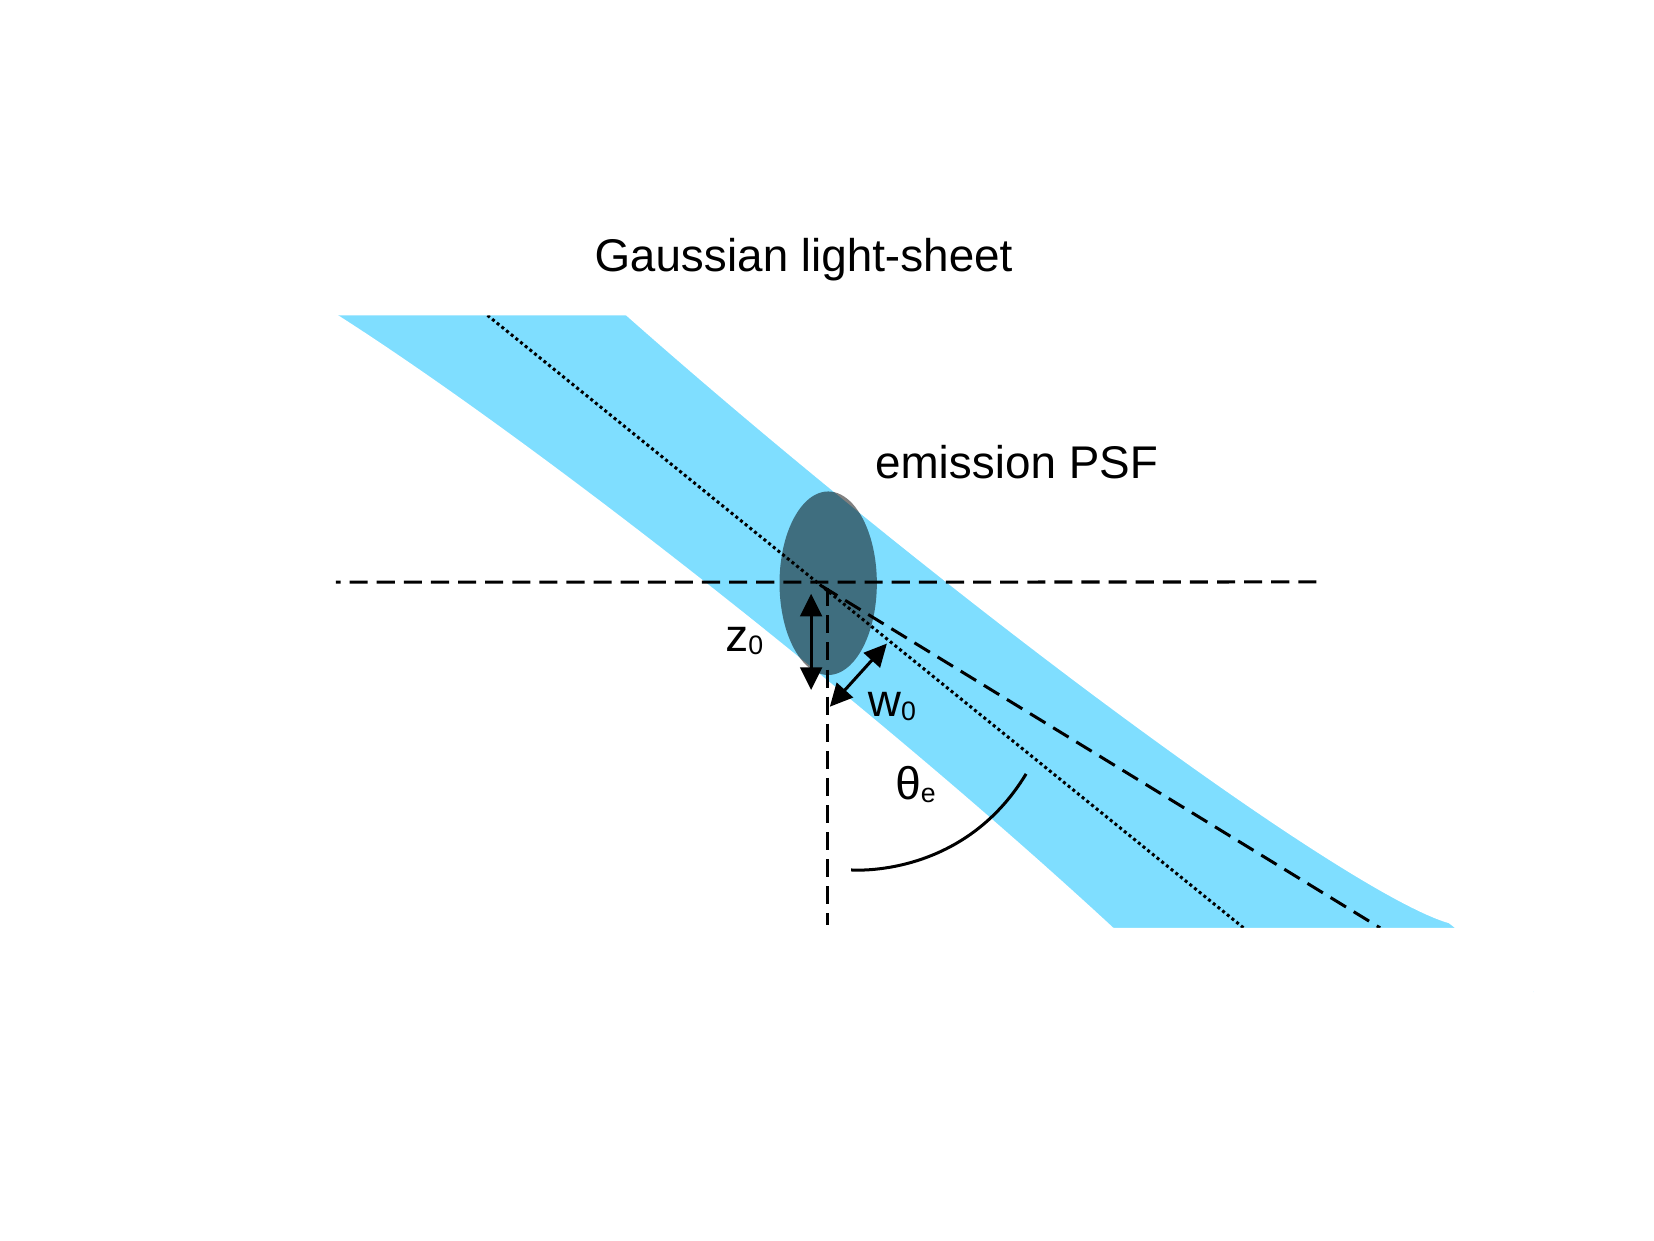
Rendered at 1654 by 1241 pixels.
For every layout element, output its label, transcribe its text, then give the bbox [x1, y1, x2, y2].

text_box [185, 9, 1534, 1232]
text_box emission PSF [829, 429, 1204, 525]
text_box Gaussian light-sheet [575, 222, 1033, 322]
text_box w0 [835, 667, 949, 754]
text_box θe [858, 750, 973, 837]
text_box z0 [687, 602, 801, 689]
